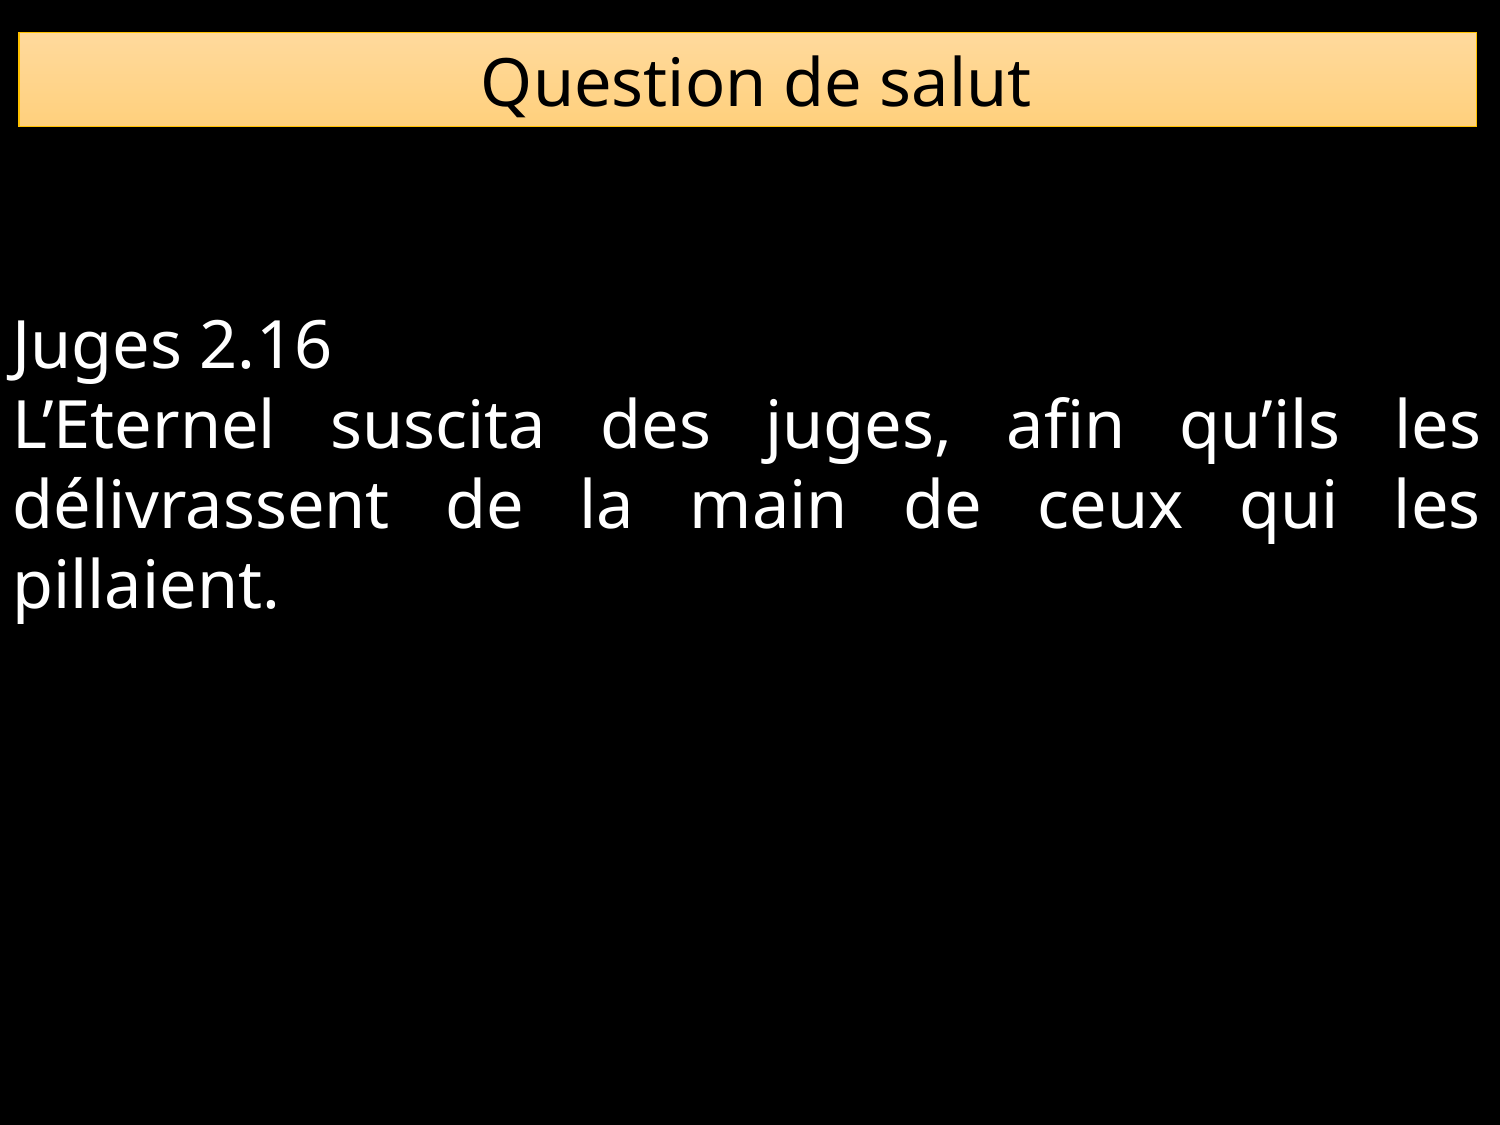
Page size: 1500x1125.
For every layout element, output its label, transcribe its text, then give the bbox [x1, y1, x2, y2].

text_box Question de salut [19, 32, 1477, 127]
text_box Juges 2.16 L’Eternel suscita des juges, afin qu’ils les délivrassent de la main de ceux qui les pillaient. [0, 294, 1498, 630]
